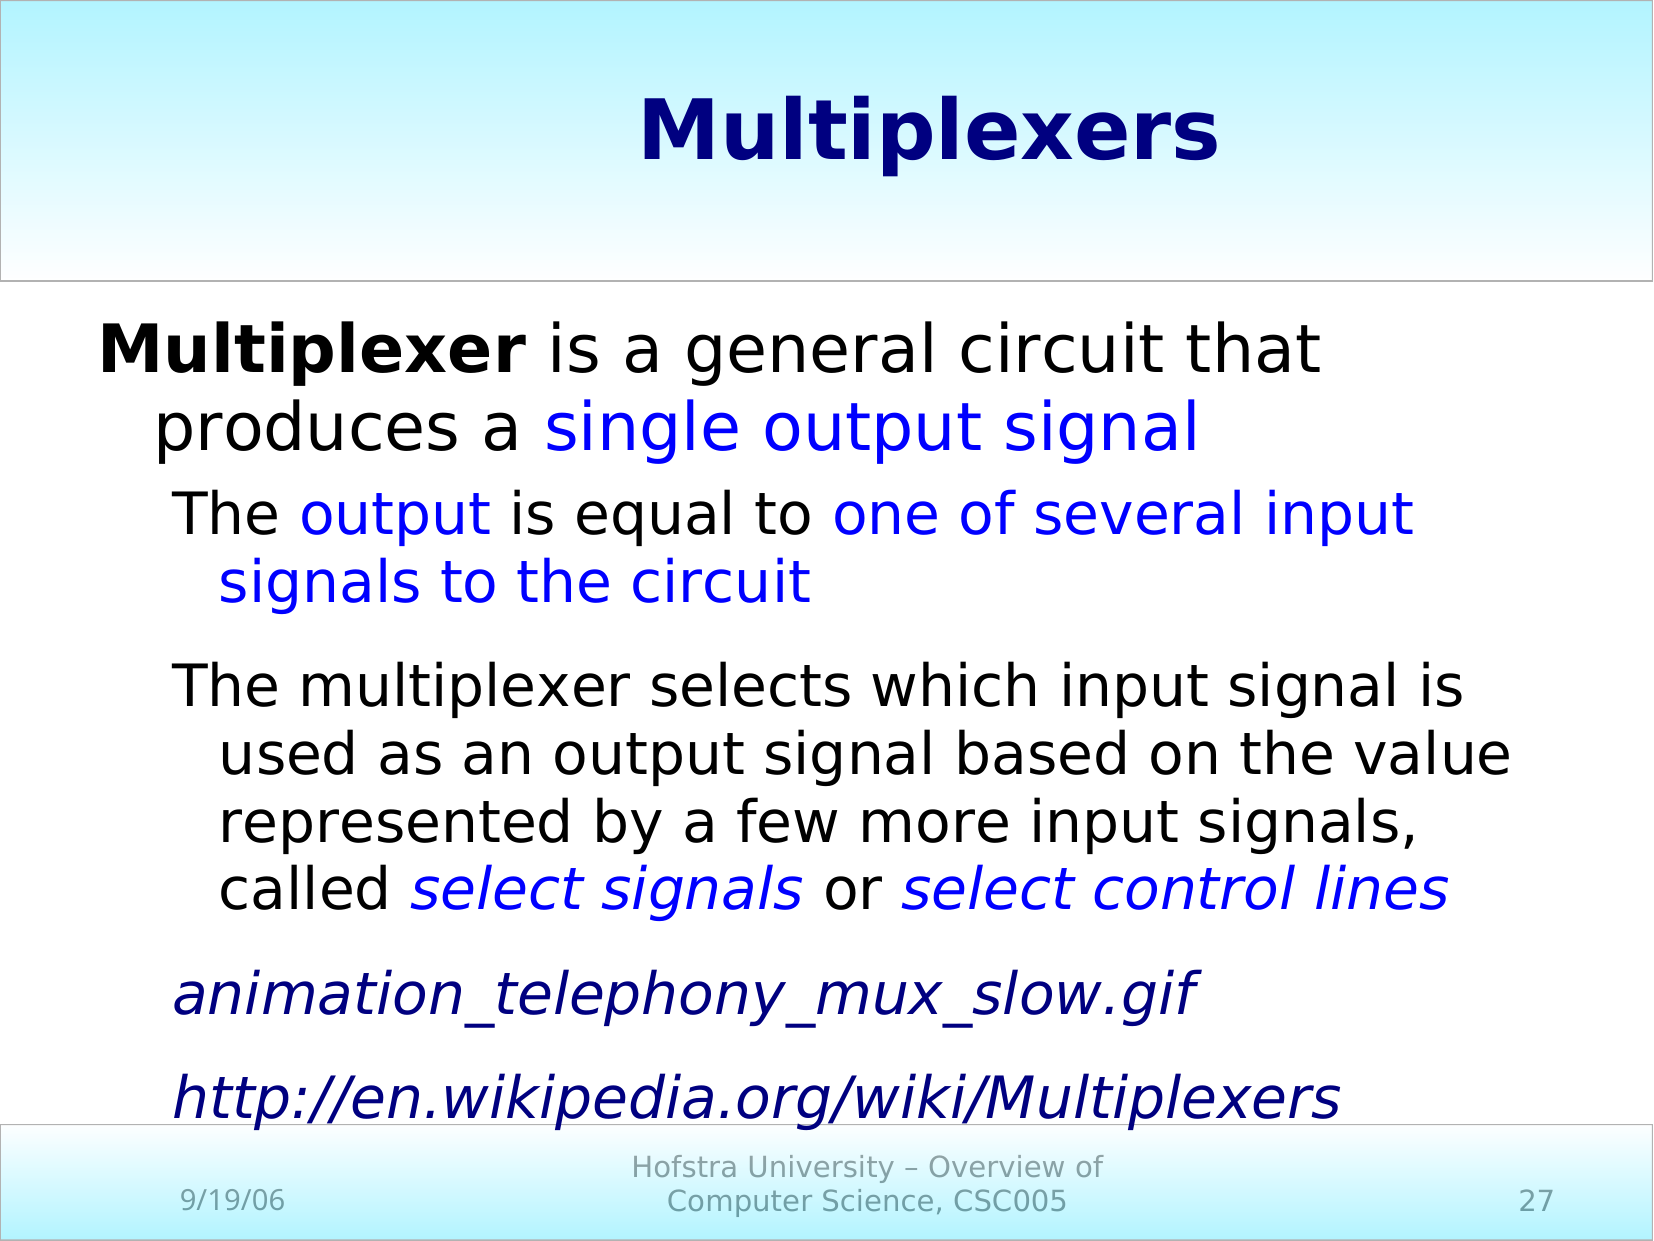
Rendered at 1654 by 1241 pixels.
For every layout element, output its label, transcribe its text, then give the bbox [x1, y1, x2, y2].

title Multiplexers [247, 27, 1612, 235]
list Multiplexer is a general circuit that produces a single output signal The output is equal to one of several input signals to the circuit The multiplexer selects which input signal is used as an output signal based on the value represented by a few more input signals, called select signals or select control lines animation_telephony_mux_slow.gif http://en.wikipedia.org/wiki/Multiplexers [82, 303, 1571, 1140]
